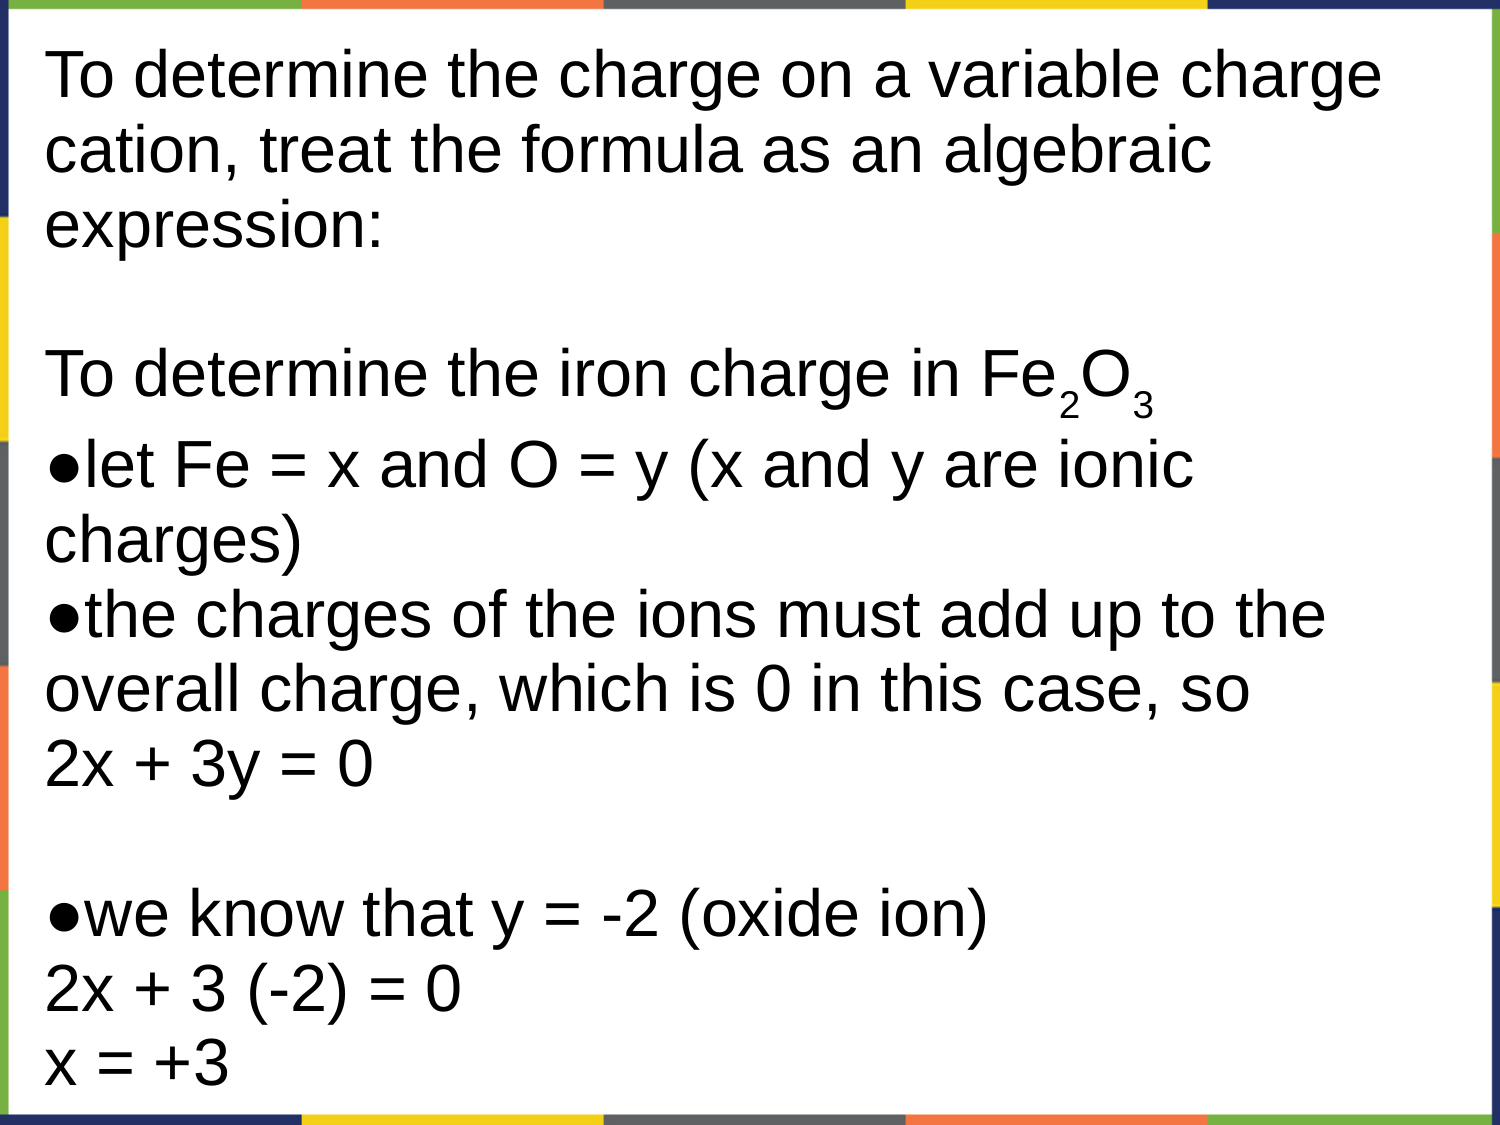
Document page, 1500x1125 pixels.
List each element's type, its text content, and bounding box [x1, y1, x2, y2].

text_box To determine the charge on a variable charge cation, treat the formula as an algebraic expression: To determine the iron charge in Fe2O3 ●let Fe = x and O = y (x and y are ionic charges) ●the charges of the ions must add up to the overall charge, which is 0 in this case, so 2x + 3y = 0 ●we know that y = -2 (oxide ion) 2x + 3 (-2) = 0 x = +3 ●so Fe2O3 is named iron (III) oxide [30, 30, 1468, 1099]
picture [0, 0, 1500, 1125]
